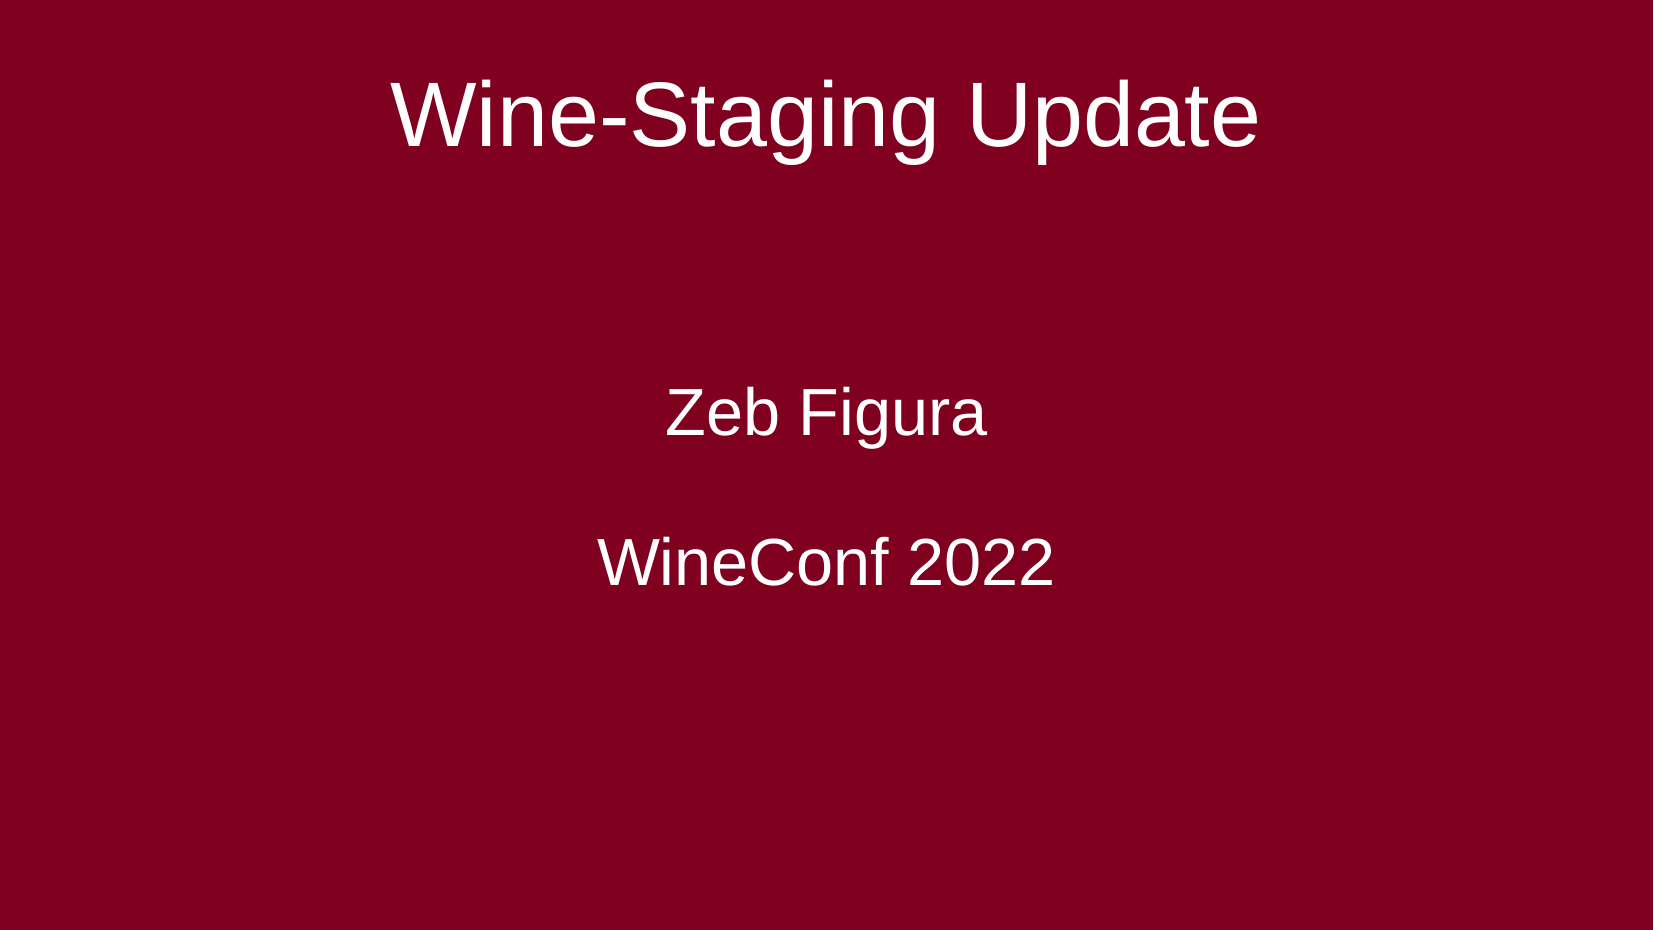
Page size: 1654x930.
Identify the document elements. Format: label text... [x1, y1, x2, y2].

subtitle Zeb Figura WineConf 2022 [82, 217, 1571, 757]
title Wine-Staging Update [82, 37, 1571, 193]
